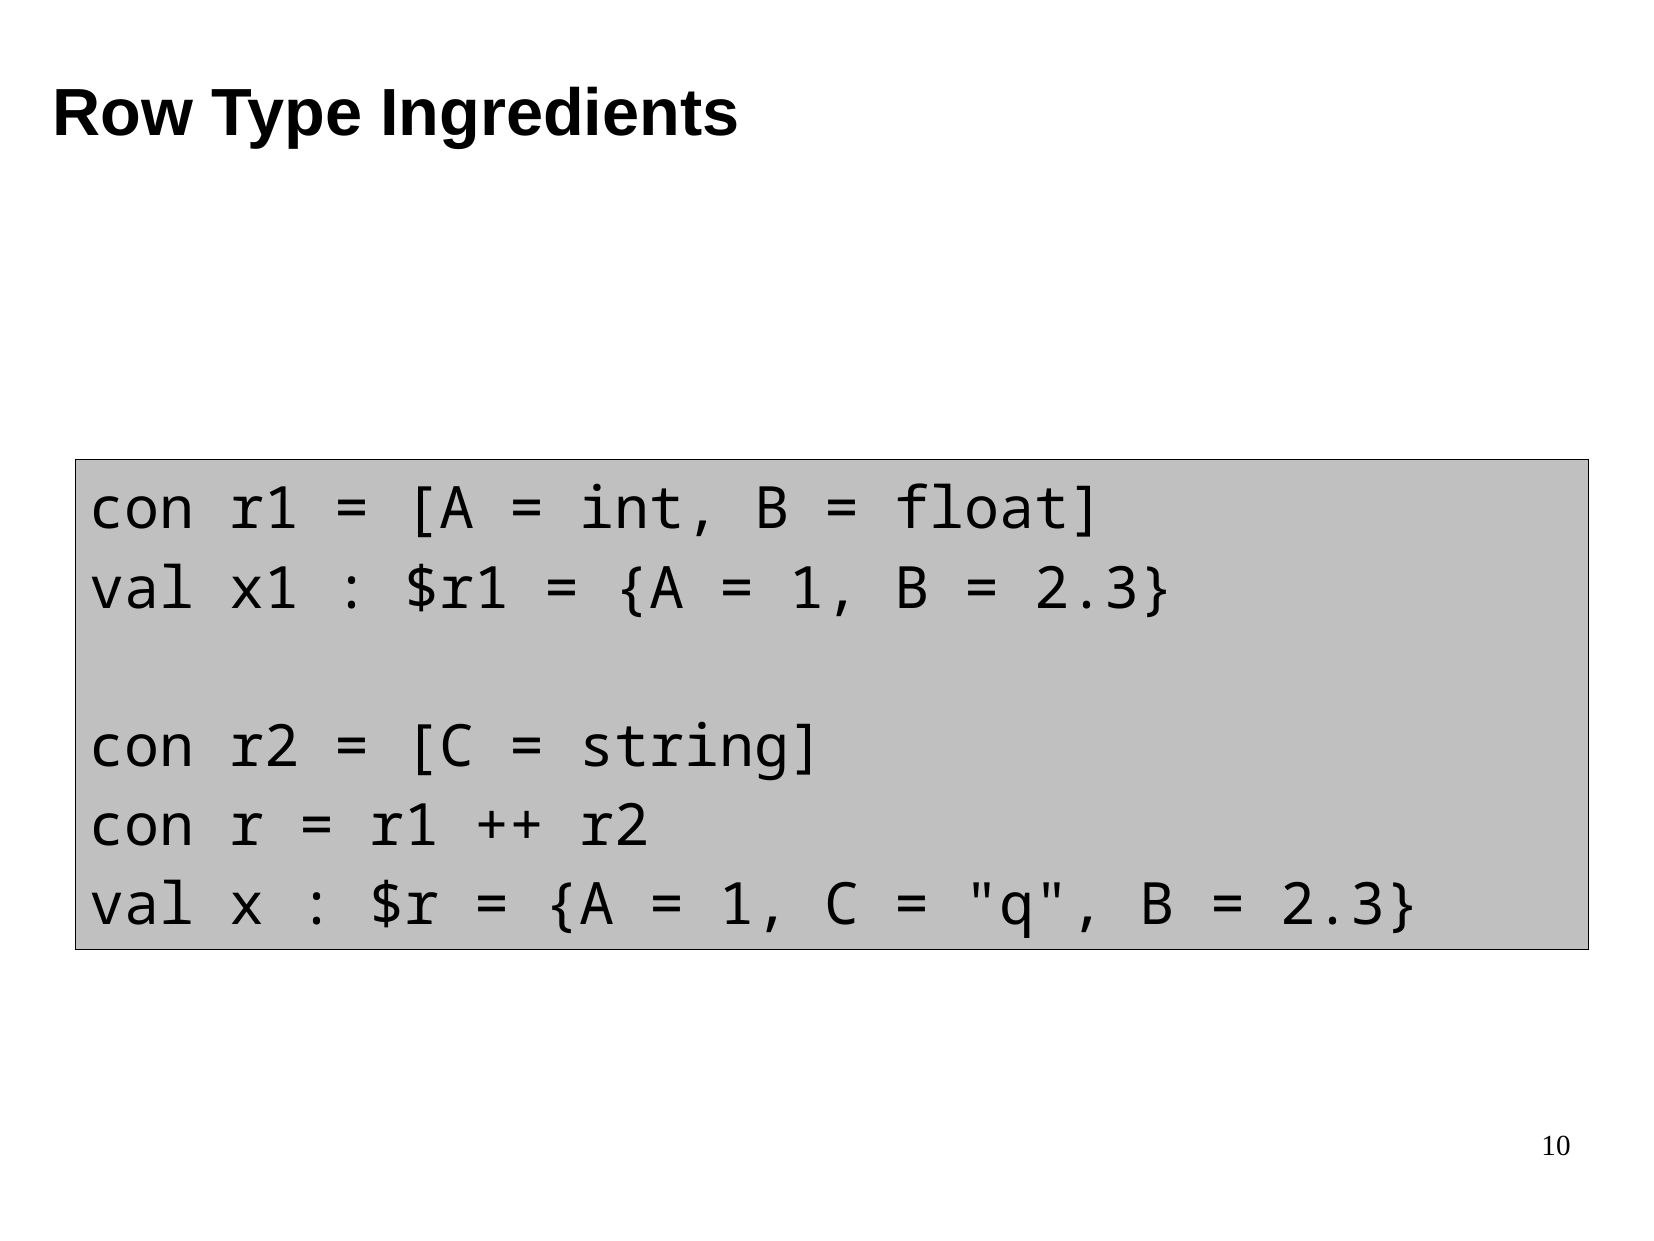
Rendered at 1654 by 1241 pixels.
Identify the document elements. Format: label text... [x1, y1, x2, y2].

text_box con r1 = [A = int, B = float] val x1 : $r1 = {A = 1, B = 2.3} con r2 = [C = string] con r = r1 ++ r2 val x : $r = {A = 1, C = "q", B = 2.3} [75, 459, 1589, 901]
text_box Row Type Ingredients [37, 67, 1613, 157]
